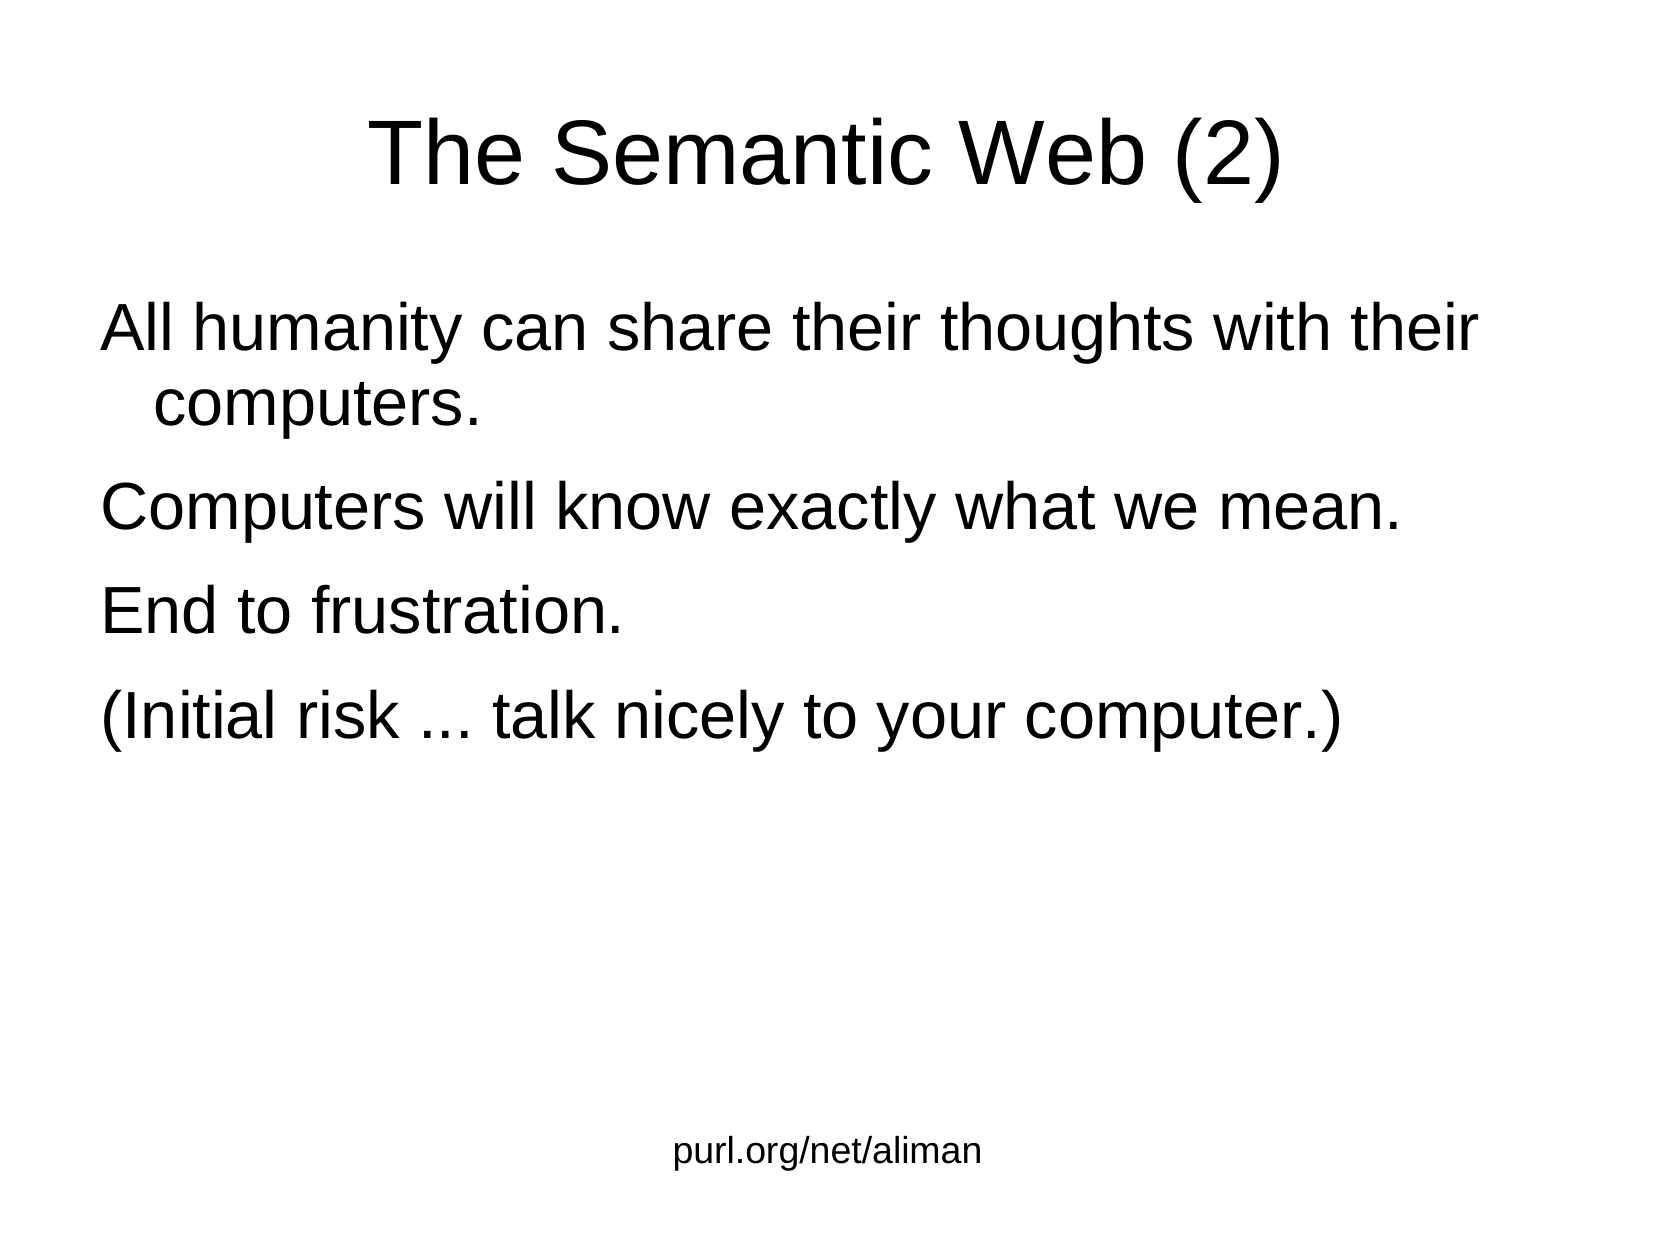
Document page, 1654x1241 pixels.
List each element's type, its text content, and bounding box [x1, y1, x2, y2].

title The Semantic Web (2) [82, 56, 1571, 250]
list All humanity can share their thoughts with their computers. Computers will know exactly what we mean. End to frustration. (Initial risk ... talk nicely to your computer.) [82, 290, 1571, 1094]
